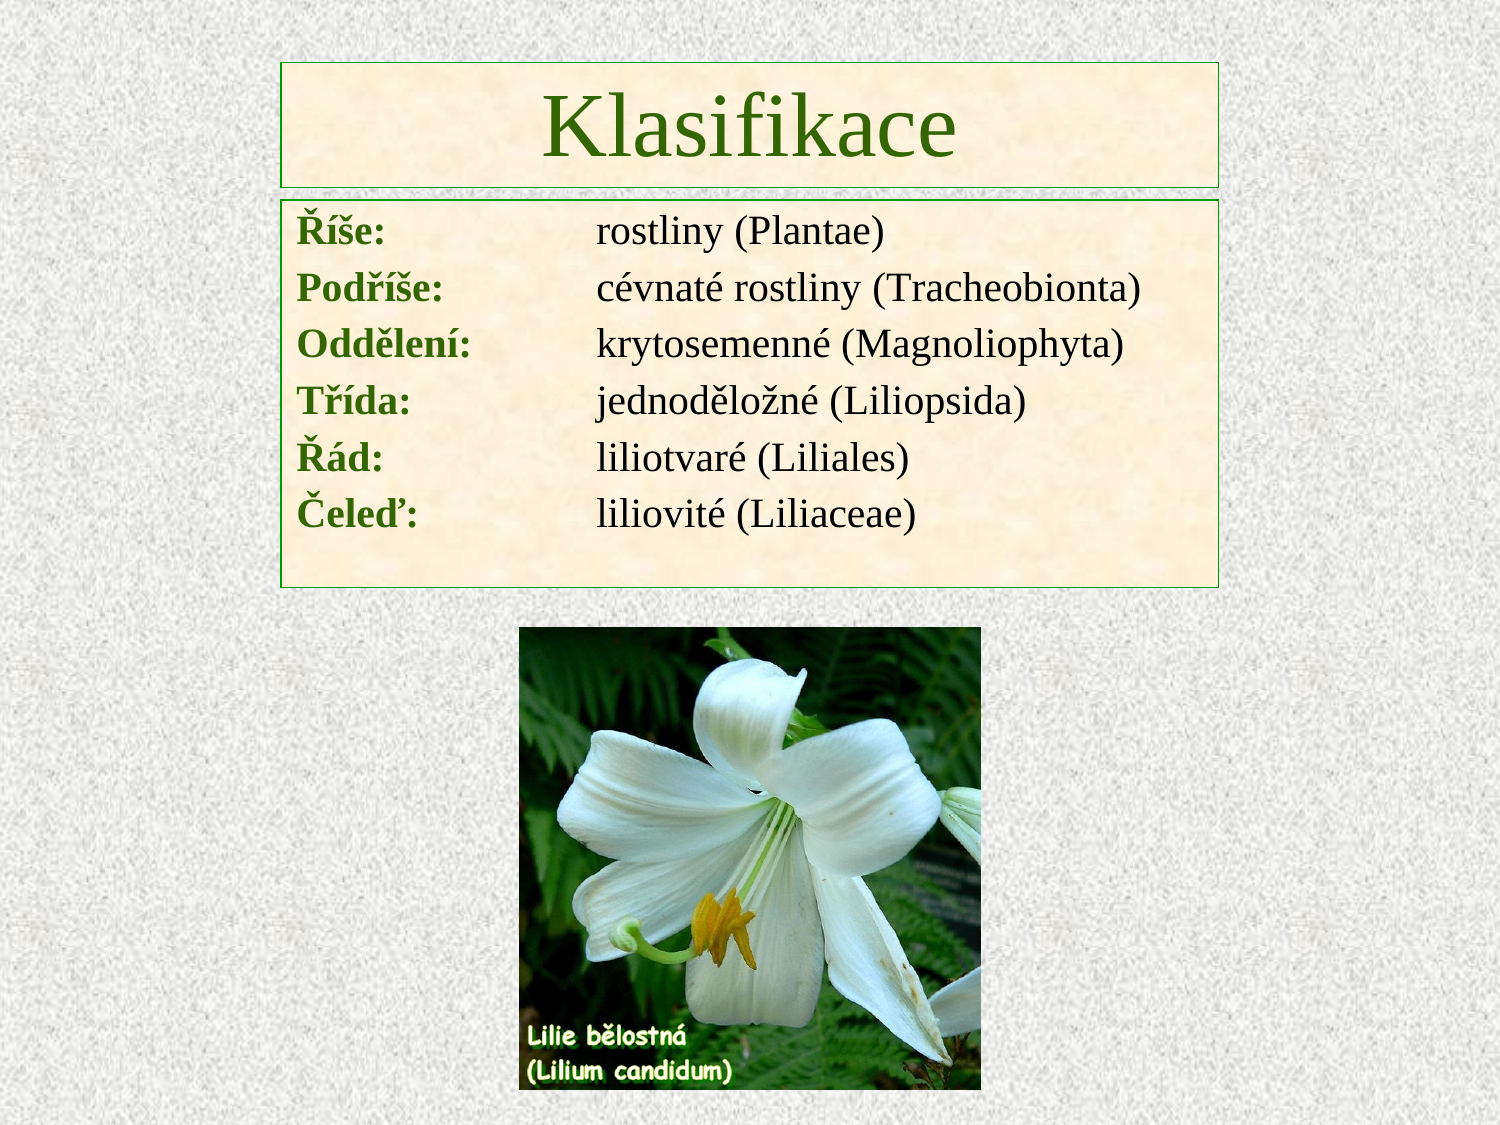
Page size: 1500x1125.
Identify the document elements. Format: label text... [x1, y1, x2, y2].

title Klasifikace [281, 62, 1219, 188]
text_box Říše: rostliny (Plantae) Podříše: cévnaté rostliny (Tracheobionta) Oddělení: krytosemenné (Magnoliophyta) Třída: jednoděložné (Liliopsida) Řád: liliotvaré (Liliales) Čeleď: liliovité (Liliaceae) [281, 199, 1219, 588]
picture [0, 0, 1500, 1125]
